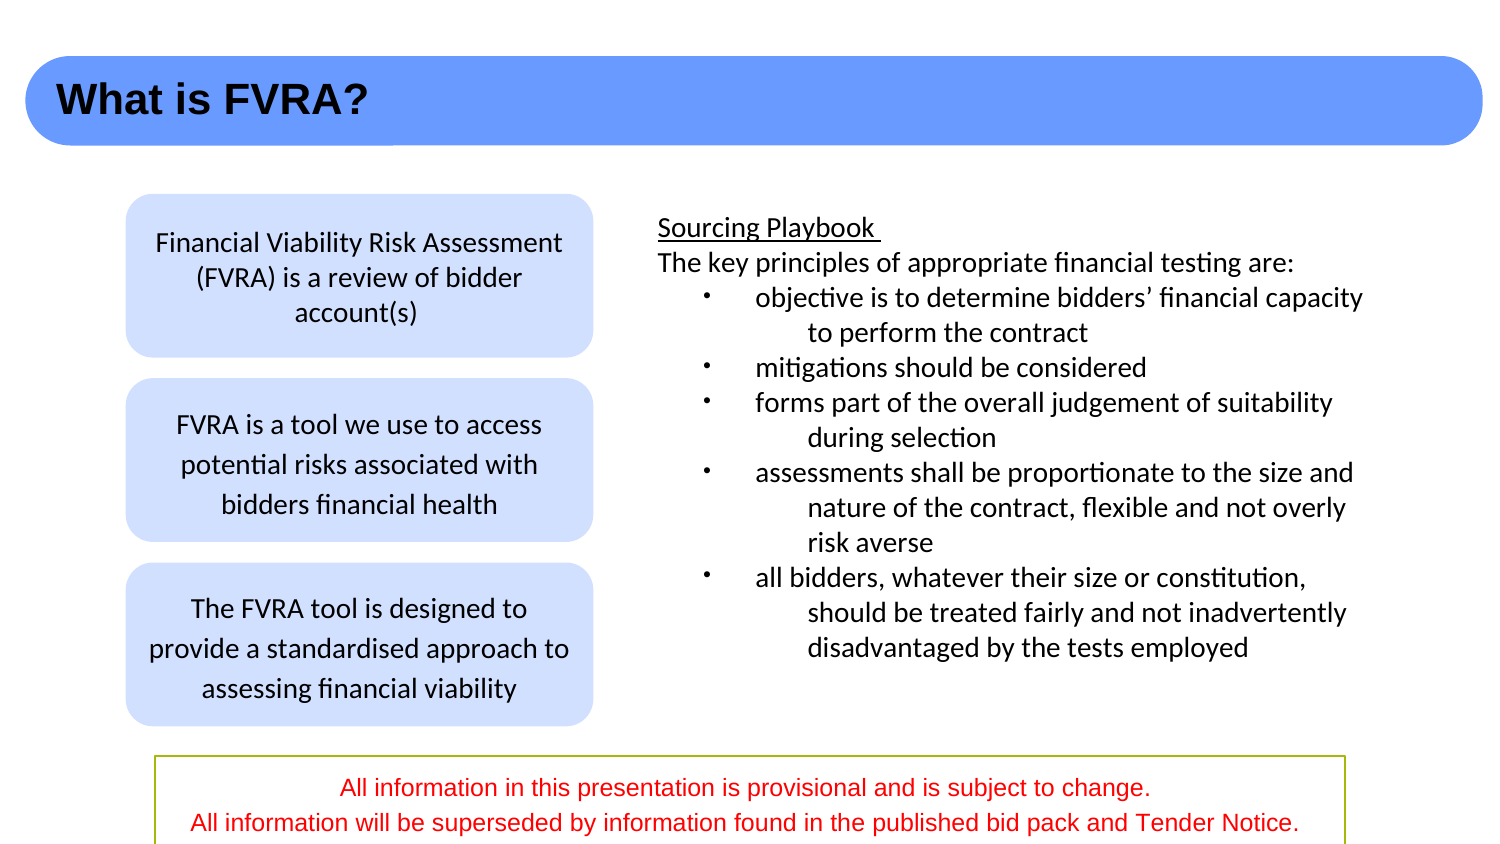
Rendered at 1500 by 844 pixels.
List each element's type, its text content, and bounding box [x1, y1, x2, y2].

text_box FVRA is a tool we use to access potential risks associated with bidders financial health [125, 378, 594, 542]
text_box The FVRA tool is designed to provide a standardised approach to assessing financial viability [125, 562, 594, 727]
text_box All information in this presentation is provisional and is subject to change. All information will be superseded by information found in the published bid pack and Tender Notice. [155, 755, 1346, 844]
title What is FVRA? [55, 70, 1235, 137]
text_box Sourcing Playbook The key principles of appropriate financial testing are: objective is to determine bidders’ financial capacity to perform the contract mitigations should be considered forms part of the overall judgement of suitability during selection assessments shall be proportionate to the size and nature of the contract, flexible and not overly risk averse all bidders, whatever their size or constitution, should be treated fairly and not inadvertently disadvantaged by the tests employed [642, 193, 1406, 684]
text_box Financial Viability Risk Assessment (FVRA) is a review of bidder account(s) [125, 193, 594, 358]
